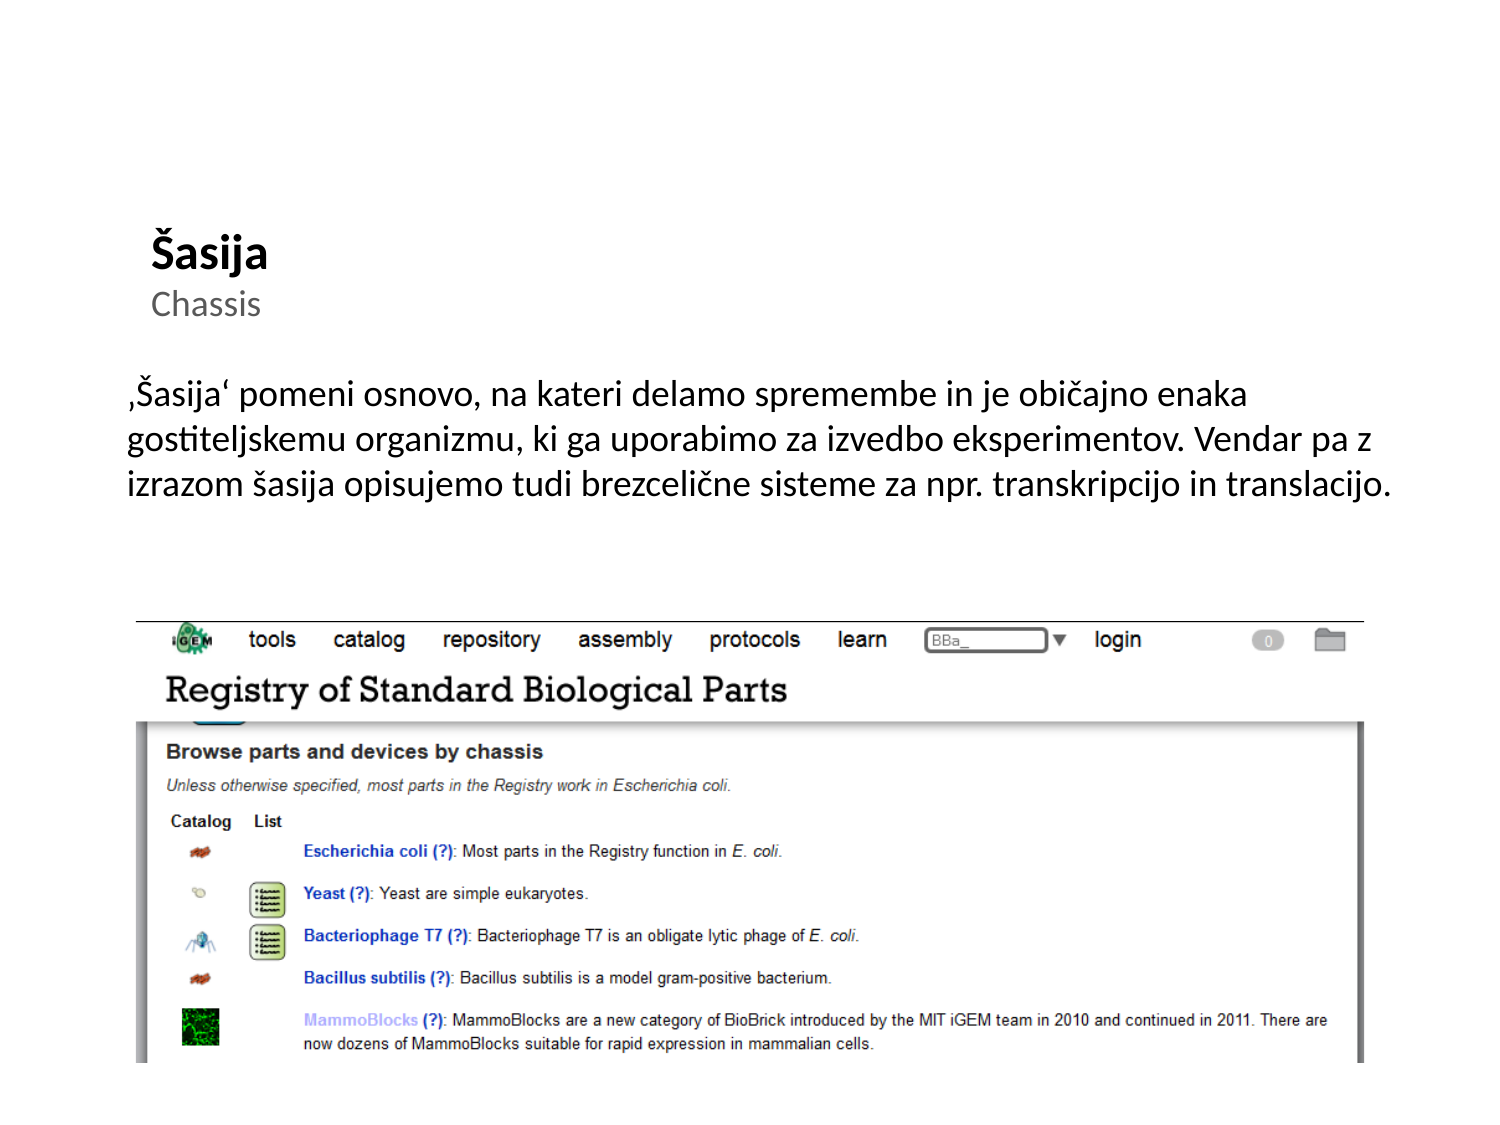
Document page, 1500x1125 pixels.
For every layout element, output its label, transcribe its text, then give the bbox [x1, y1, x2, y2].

picture [135, 621, 1365, 1063]
text_box ‚Šasija‘ pomeni osnovo, na kateri delamo spremembe in je običajno enaka gostiteljskemu organizmu, ki ga uporabimo za izvedbo eksperimentov. Vendar pa z izrazom šasija opisujemo tudi brezcelične sisteme za npr. transkripcijo in translacijo. [112, 361, 1462, 512]
text_box Šasija Chassis [136, 211, 285, 332]
